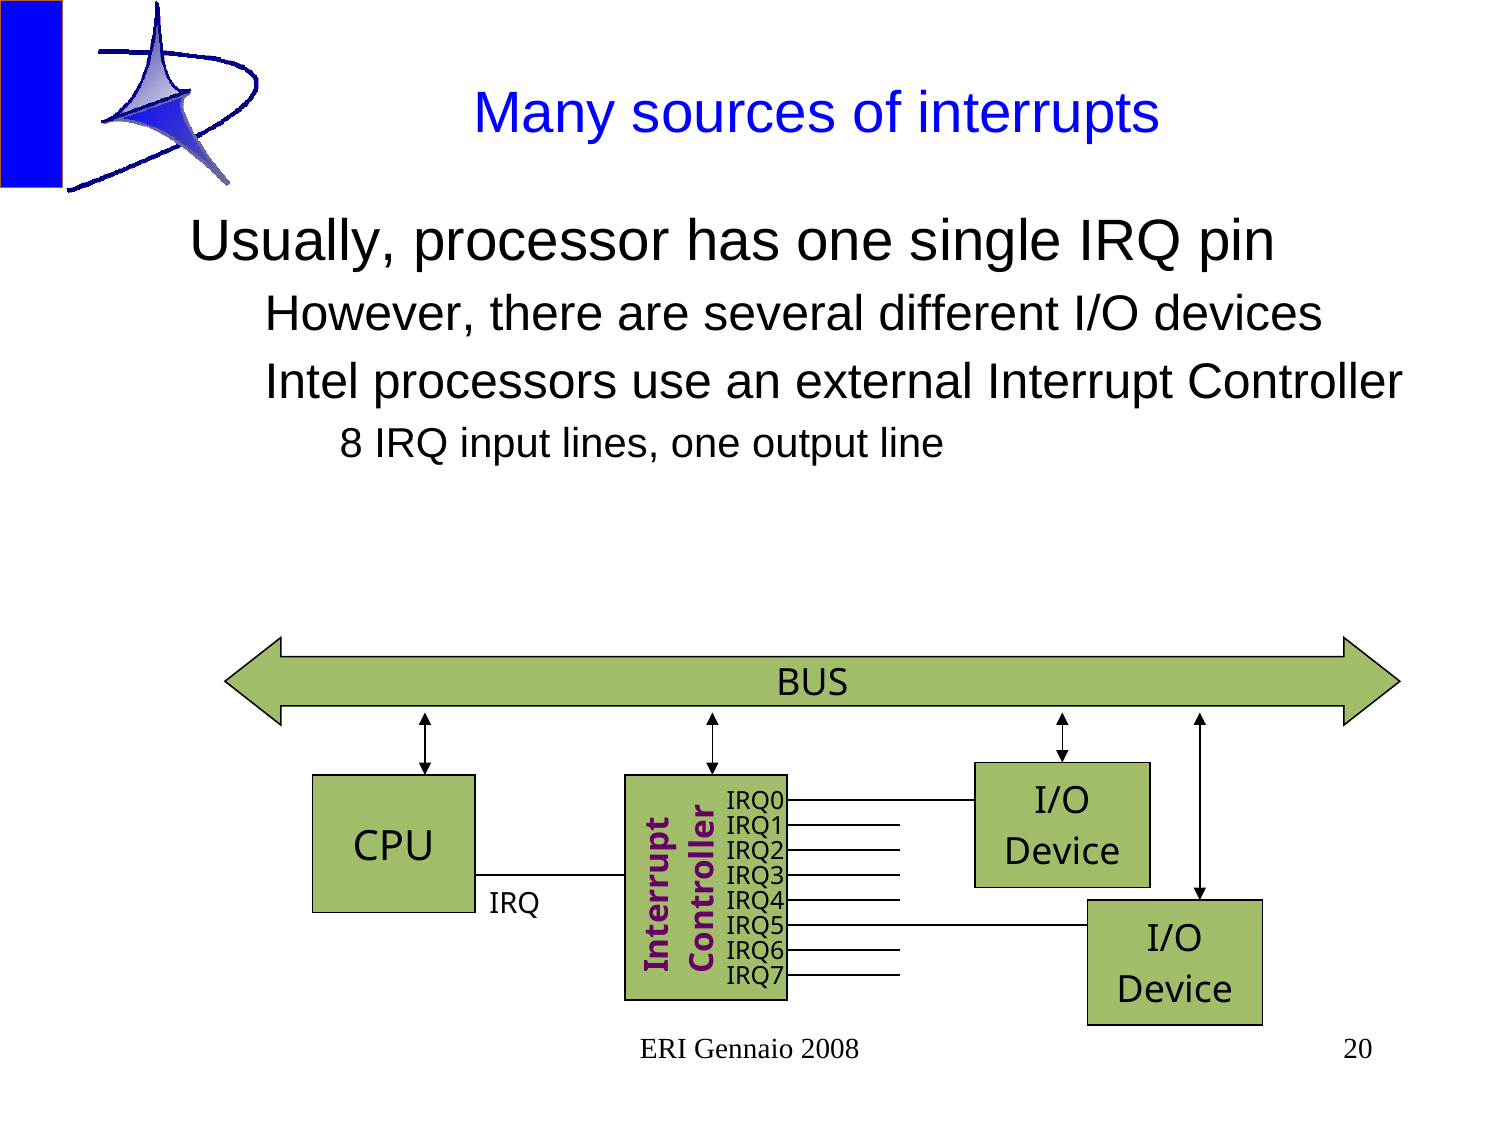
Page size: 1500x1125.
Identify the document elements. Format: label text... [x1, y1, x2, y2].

text_box IRQ7 [711, 949, 800, 1000]
text_box IRQ [474, 875, 556, 931]
text_box IRQ6 [731, 924, 800, 949]
text_box IRQ4 [731, 874, 800, 899]
text_box I/O Device [974, 762, 1150, 888]
text_box IRQ5 [731, 899, 800, 924]
text_box IRQ1 [731, 799, 800, 824]
text_box [624, 988, 711, 1000]
text_box [624, 774, 711, 830]
list Usually, processor has one single IRQ pin However, there are several different I/O devices Intel processors use an external Interrupt Controller 8 IRQ input lines, one output line [174, 200, 1425, 563]
title Many sources of interrupts [174, 61, 1425, 164]
text_box IRQ0 [711, 774, 800, 799]
text_box IRQ2 [731, 824, 800, 849]
text_box IRQ3 [731, 849, 800, 874]
text_box Interrupt Controller [624, 789, 731, 988]
picture [62, 0, 263, 197]
text_box CPU [312, 774, 475, 913]
text_box I/O Device [1087, 899, 1263, 1025]
text_box BUS [224, 637, 1400, 726]
